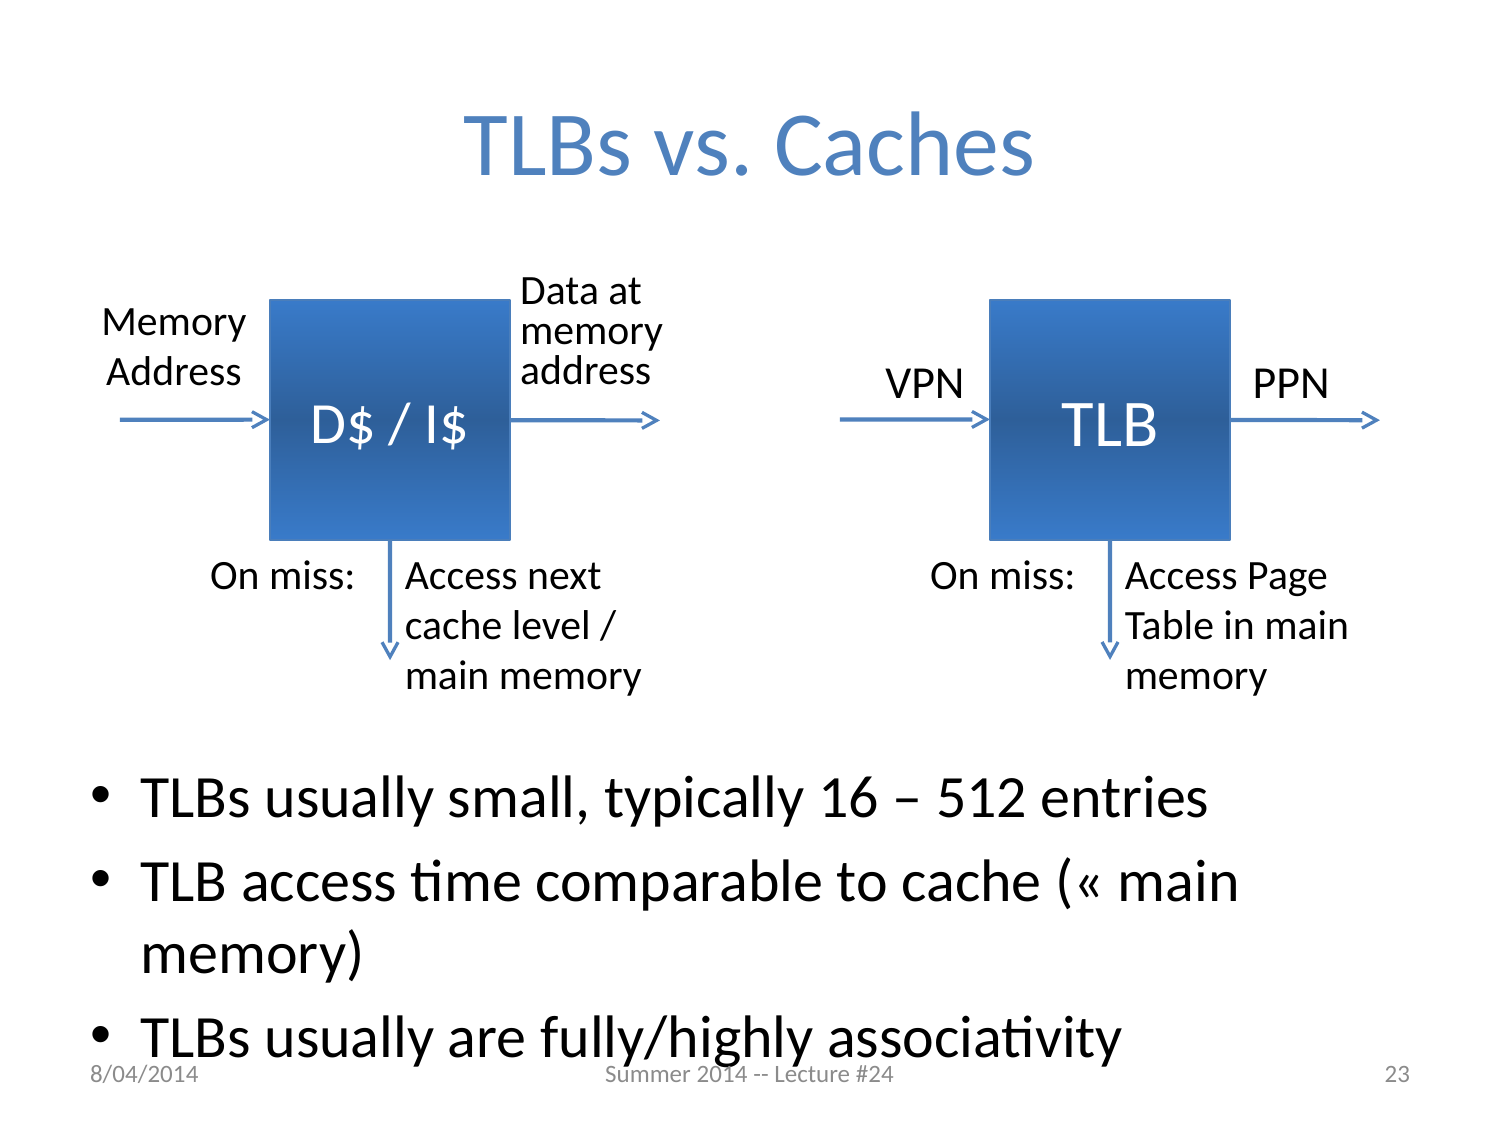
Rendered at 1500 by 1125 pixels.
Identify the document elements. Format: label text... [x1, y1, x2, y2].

text_box VPN [862, 345, 988, 415]
text_box On miss: [915, 539, 1091, 605]
footer Summer 2014 -- Lecture #24 [512, 1042, 988, 1103]
text_box D$ / I$ [269, 300, 510, 541]
text_box Data at memory address [505, 265, 713, 401]
text_box TLB [989, 299, 1230, 540]
text_box Access next cache level / main memory [389, 540, 715, 706]
text_box On miss: [195, 540, 371, 606]
title TLBs vs. Caches [75, 45, 1425, 233]
list TLBs usually small, typically 16 – 512 entries TLB access time comparable to cache (« main memory) TLBs usually are fully/highly associativity [75, 750, 1425, 1080]
text_box PPN [1230, 345, 1352, 415]
text_box Memory Address [66, 286, 282, 402]
text_box Access Page Table in main memory [1109, 539, 1423, 705]
slide_number <number> [1074, 1042, 1425, 1103]
slide_number 8/04/2014 [75, 1042, 425, 1103]
